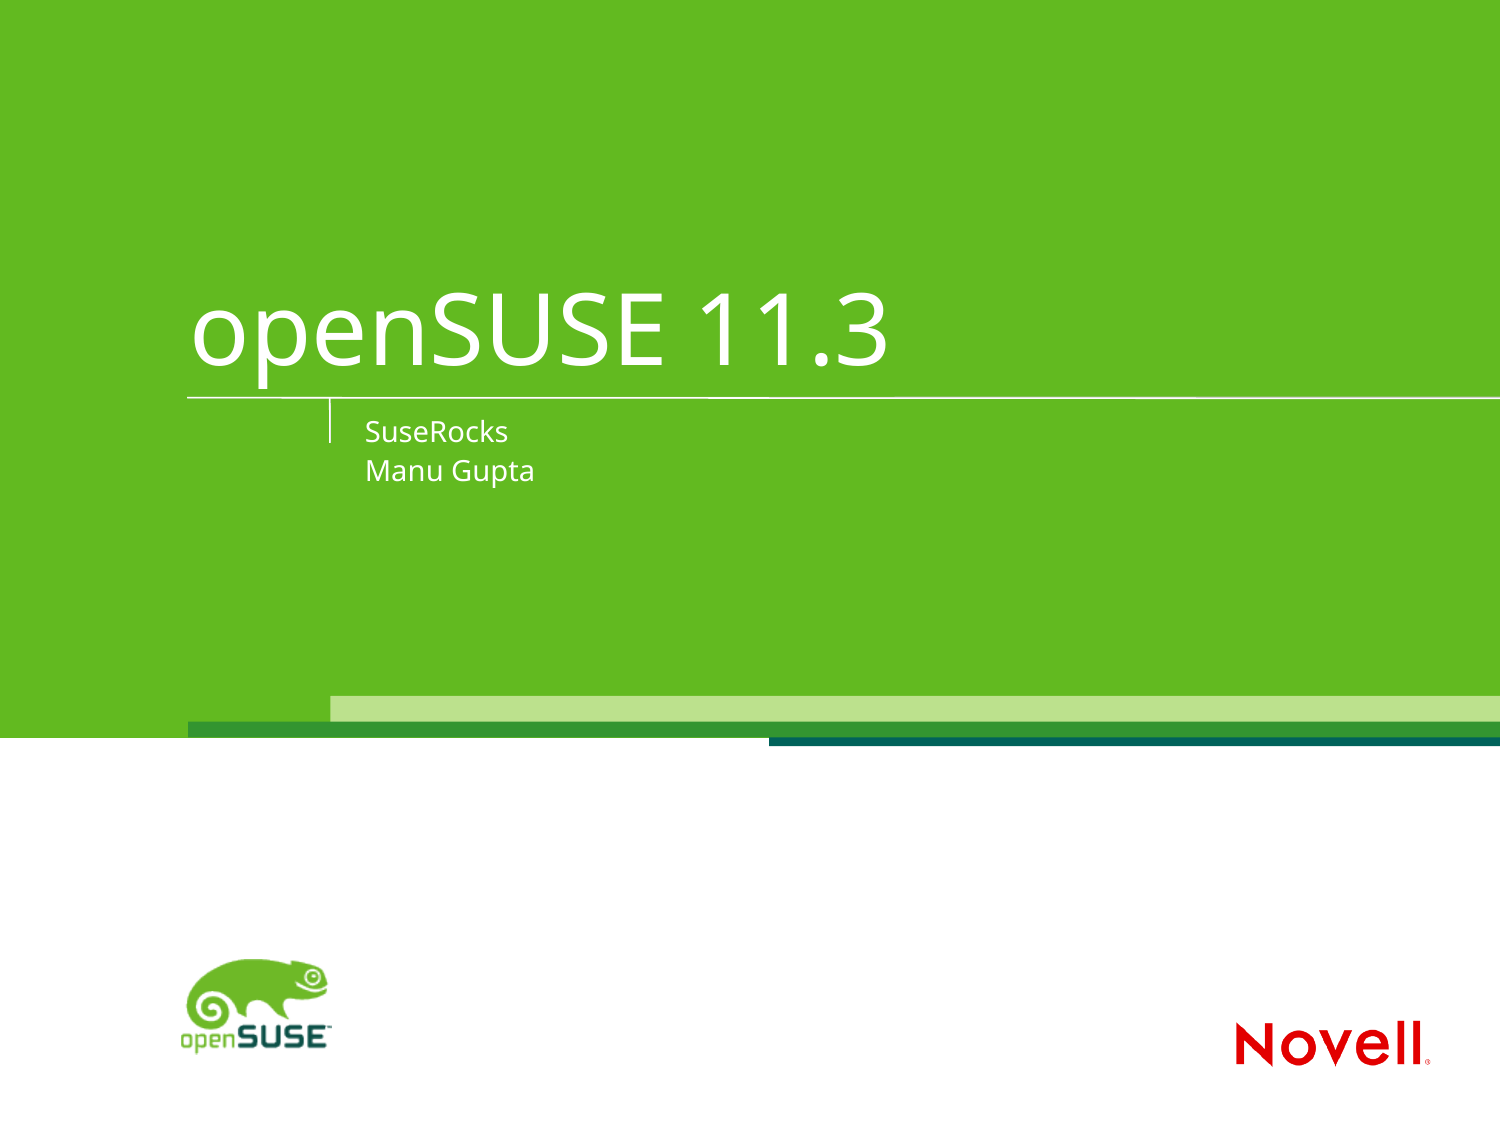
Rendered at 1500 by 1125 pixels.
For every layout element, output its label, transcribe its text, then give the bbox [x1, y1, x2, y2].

subtitle SuseRocks Manu Gupta [350, 412, 1150, 522]
title openSUSE 11.3 [174, 137, 1388, 388]
picture [1227, 1013, 1438, 1074]
picture [181, 959, 332, 1055]
